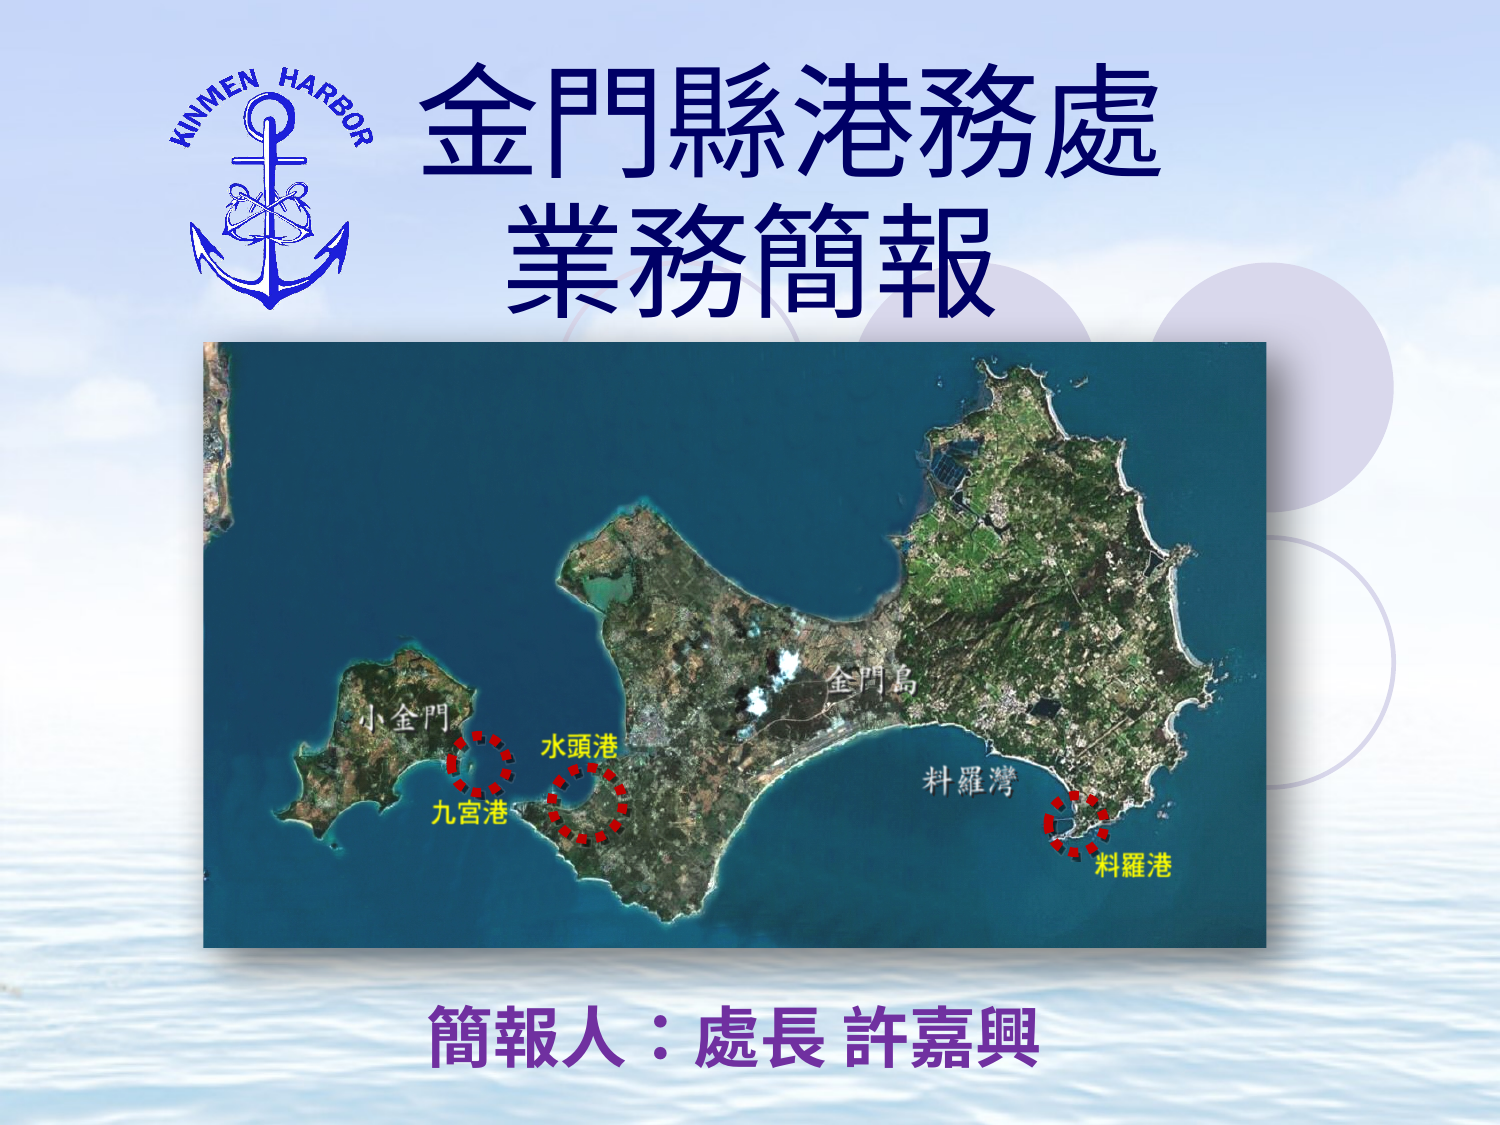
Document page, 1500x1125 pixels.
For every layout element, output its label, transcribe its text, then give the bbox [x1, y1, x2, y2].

picture [0, 0, 1500, 1125]
subtitle 簡報人：處長 許嘉興 [286, 998, 1184, 1121]
text_box 金門縣港務處 [372, 34, 1210, 202]
title 業務簡報 [88, 211, 1412, 342]
